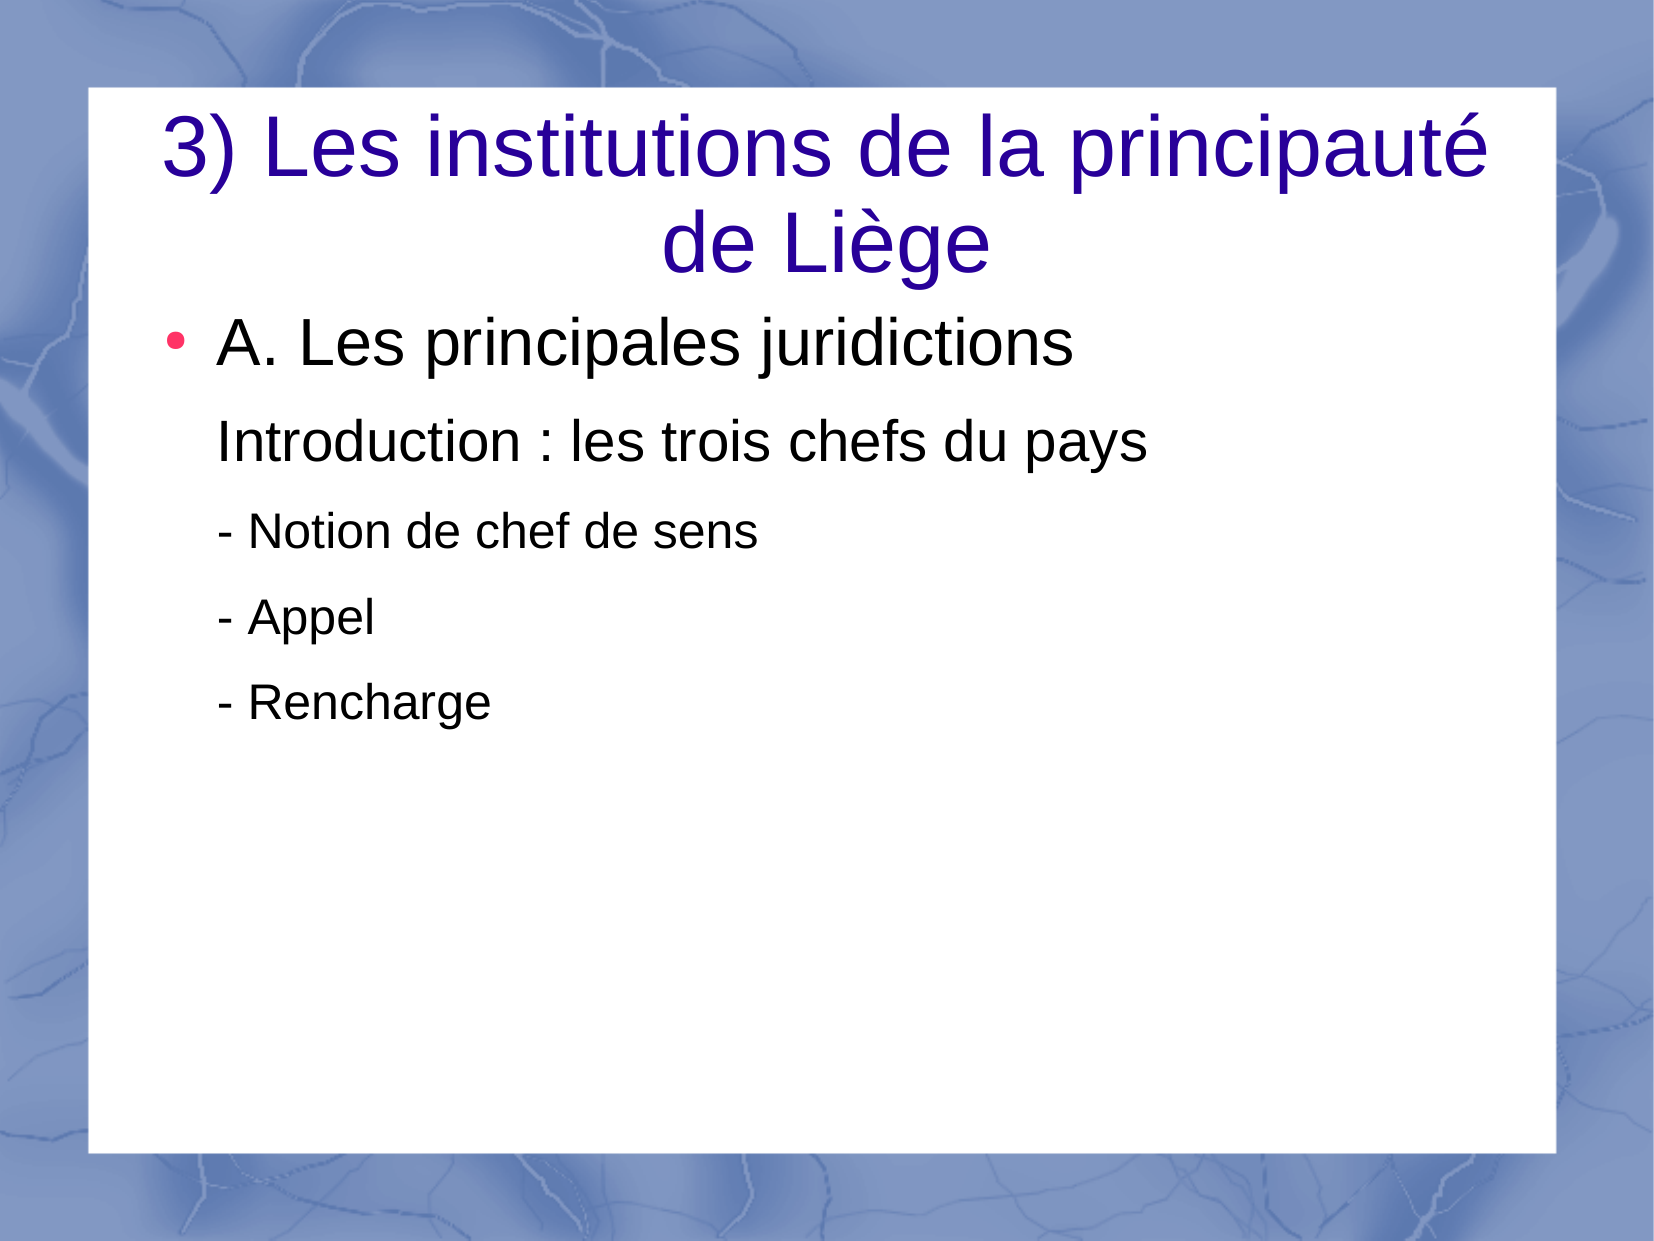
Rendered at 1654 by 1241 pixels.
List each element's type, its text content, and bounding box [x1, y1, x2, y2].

picture [0, 0, 1654, 1241]
list A. Les principales juridictions Introduction : les trois chefs du pays - Notion de chef de sens - Appel - Rencharge [146, 304, 1505, 1025]
title 3) Les institutions de la principauté de Liège [118, 90, 1536, 298]
